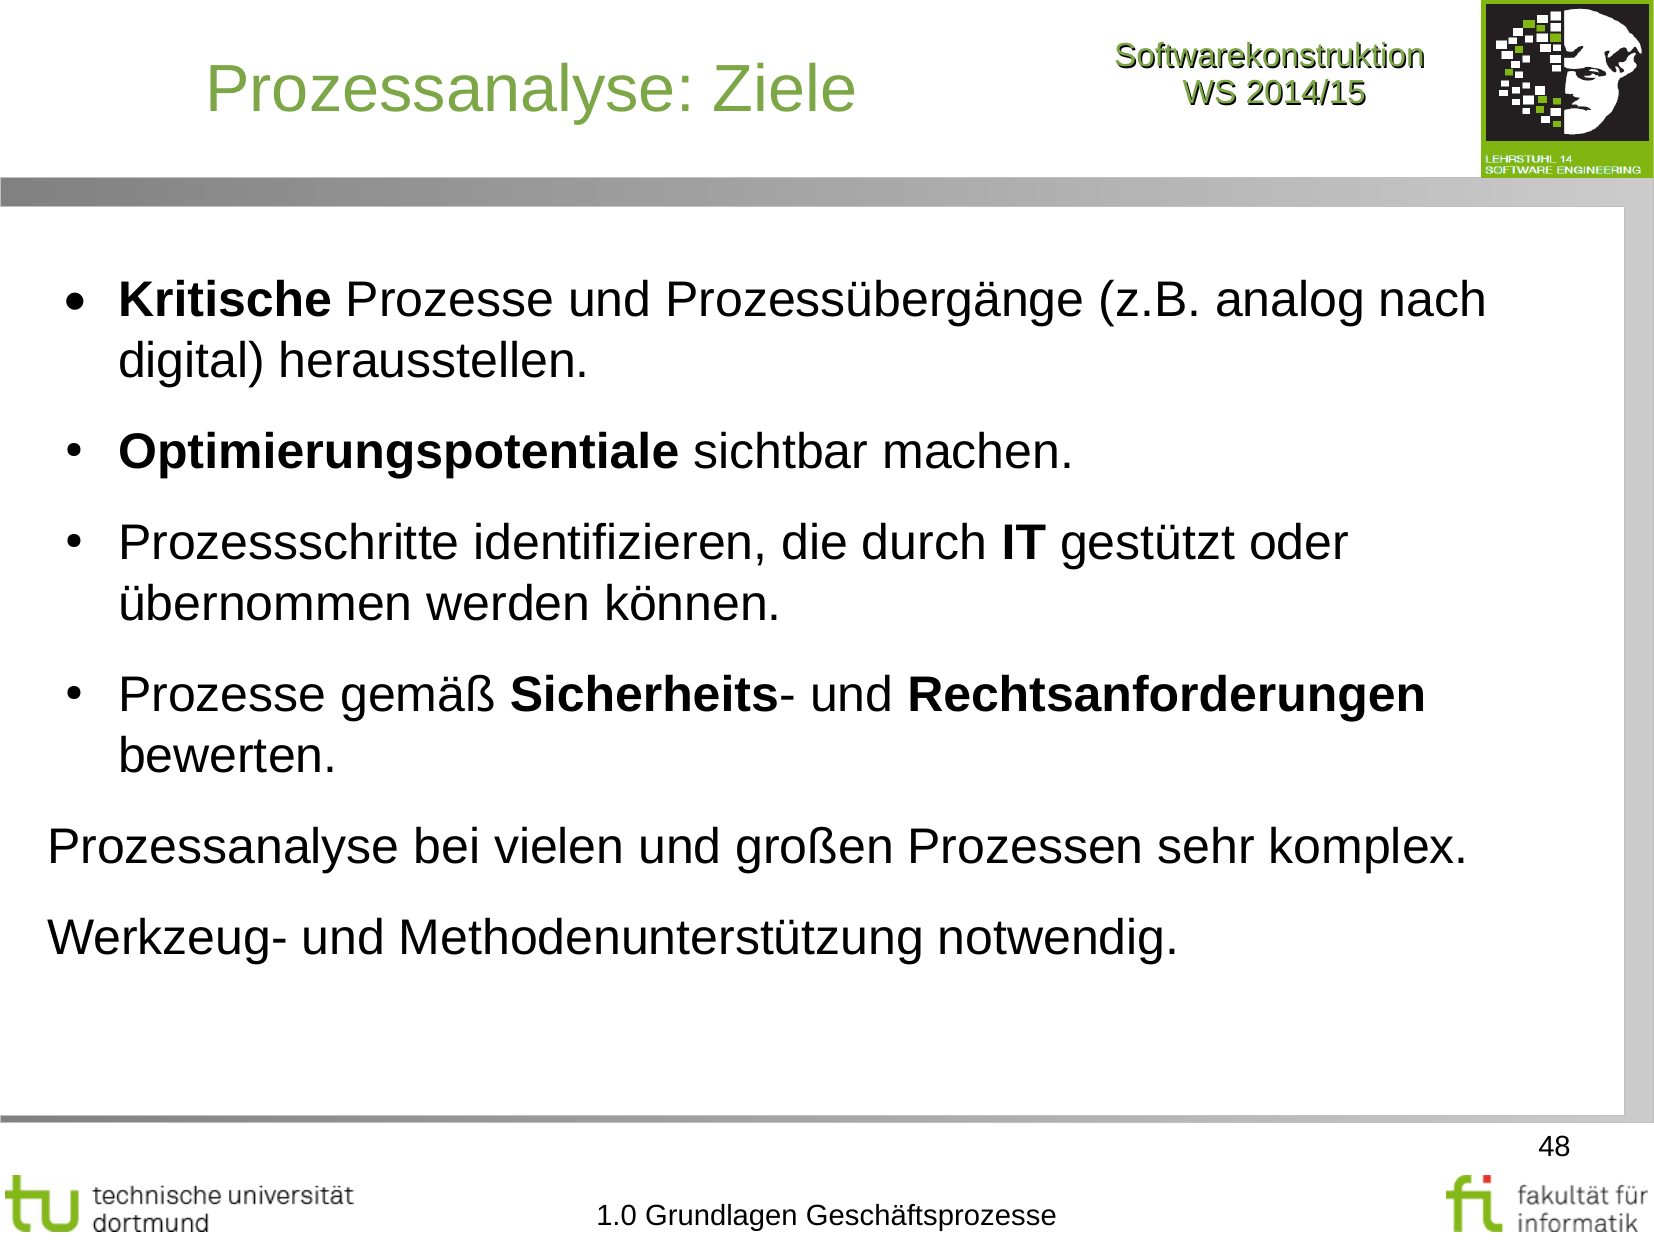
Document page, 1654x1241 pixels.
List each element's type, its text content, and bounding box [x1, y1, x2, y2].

picture [1481, 0, 1654, 178]
picture [5, 1175, 354, 1232]
picture [1446, 1175, 1648, 1232]
list Kritische Prozesse und Prozessübergänge (z.B. analog nach digital) herausstellen. Optimierungspotentiale sichtbar machen. Prozessschritte identifizieren, die durch IT gestützt oder übernommen werden können. Prozesse gemäß Sicherheits- und Rechtsanforderungen bewerten. Prozessanalyse bei vielen und großen Prozessen sehr komplex. Werkzeug- und Methodenunterstützung notwendig. [47, 265, 1613, 1078]
title Prozessanalyse: Ziele [0, 7, 1063, 170]
